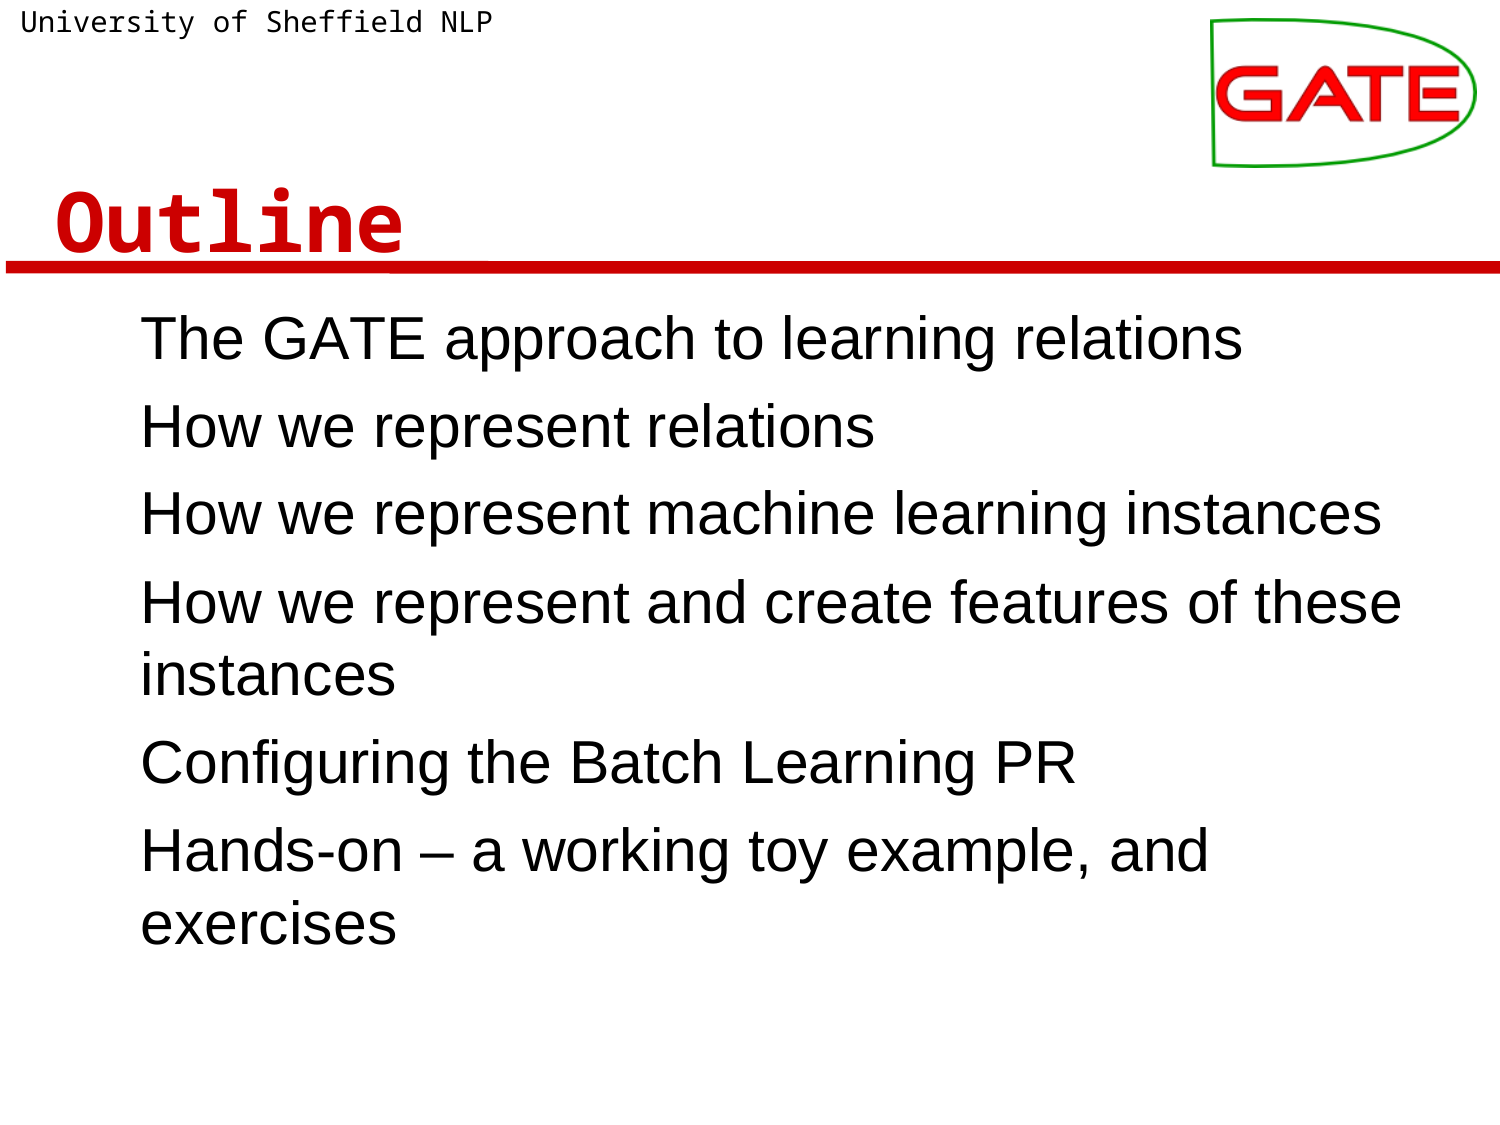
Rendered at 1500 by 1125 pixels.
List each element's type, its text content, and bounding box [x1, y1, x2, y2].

title Outline [41, 30, 1391, 277]
picture [1210, 18, 1477, 168]
list The GATE approach to learning relations How we represent relations How we represent machine learning instances How we represent and create features of these instances Configuring the Batch Learning PR Hands-on – a working toy example, and exercises [75, 290, 1425, 1020]
